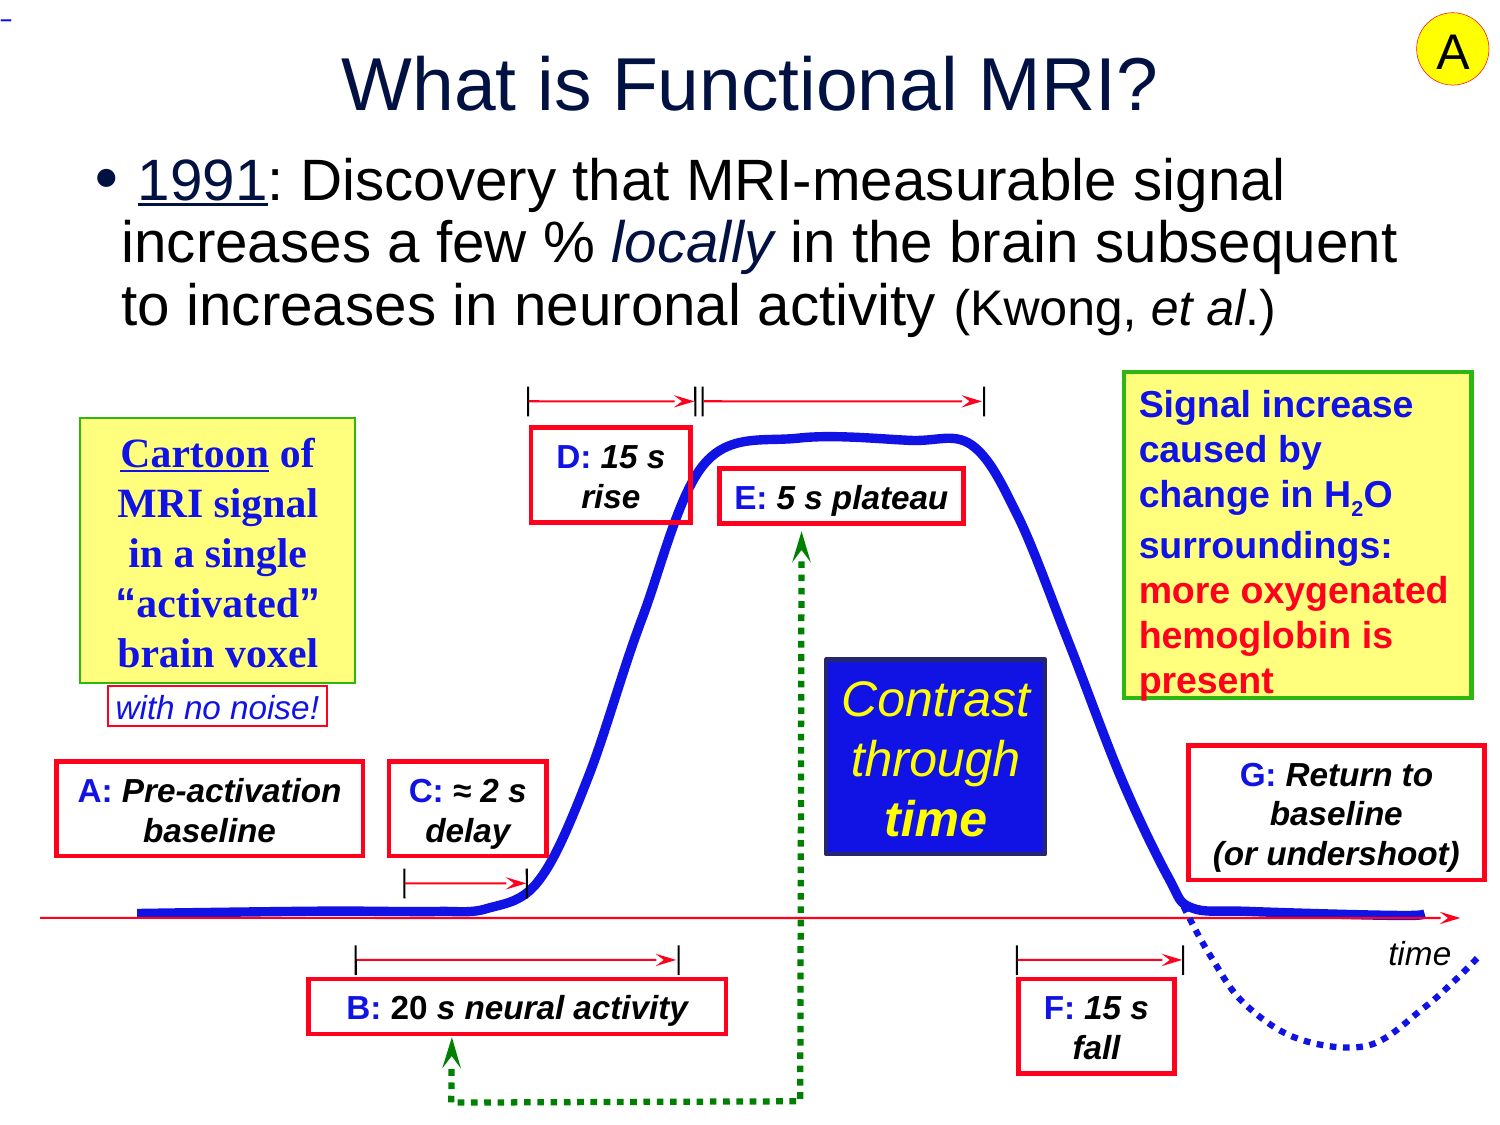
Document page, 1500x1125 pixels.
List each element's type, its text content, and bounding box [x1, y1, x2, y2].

text_box Cartoon of MRI signal in a single “activated” brain voxel [80, 418, 356, 684]
text_box E: 5 s plateau [719, 468, 964, 524]
text_box D: 15 s rise [530, 427, 691, 523]
text_box B: 20 s neural activity [308, 979, 726, 1034]
text_box A: Pre-activation baseline [56, 761, 364, 857]
text_box Signal increase caused by change in H2O surroundings: more oxygenated hemoglobin is present [1123, 372, 1472, 698]
text_box with no noise! [108, 686, 327, 727]
title What is Functional MRI? [78, 25, 1422, 136]
text_box C: ≈ 2 s delay [388, 761, 547, 857]
text_box [1416, 31, 1421, 67]
text_box Contrast through time [826, 659, 1045, 855]
text_box time [1373, 924, 1467, 980]
text_box [1485, 32, 1490, 66]
list 1991: Discovery that MRI-measurable signal increases a few % locally in the brain subsequent to increases in neuronal activity (Kwong, et al.) [78, 142, 1422, 424]
text_box F: 15 s fall [1018, 979, 1175, 1074]
text_box A [1421, 11, 1485, 87]
text_box G: Return to baseline (or undershoot) [1188, 745, 1485, 880]
